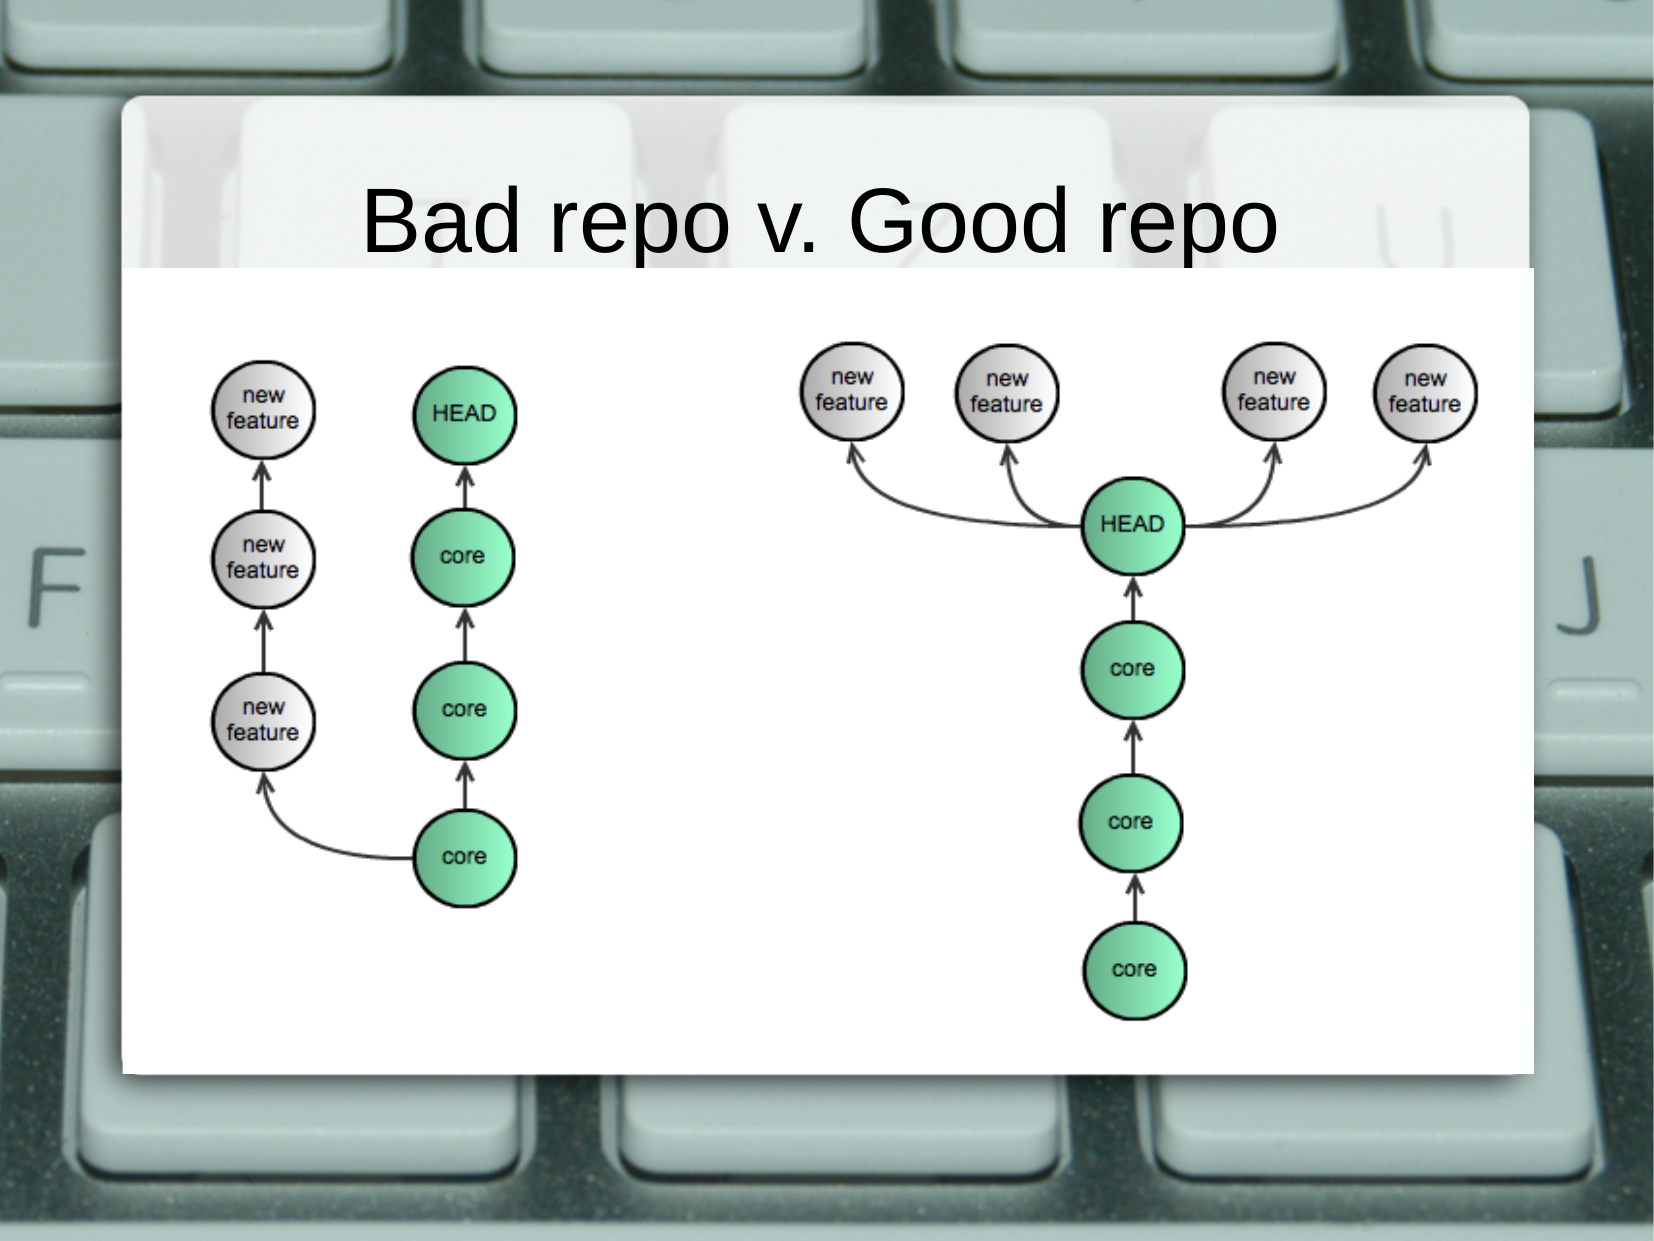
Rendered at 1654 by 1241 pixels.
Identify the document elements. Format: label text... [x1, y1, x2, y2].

title Bad repo v. Good repo [135, 117, 1506, 268]
picture [0, 0, 1654, 1241]
